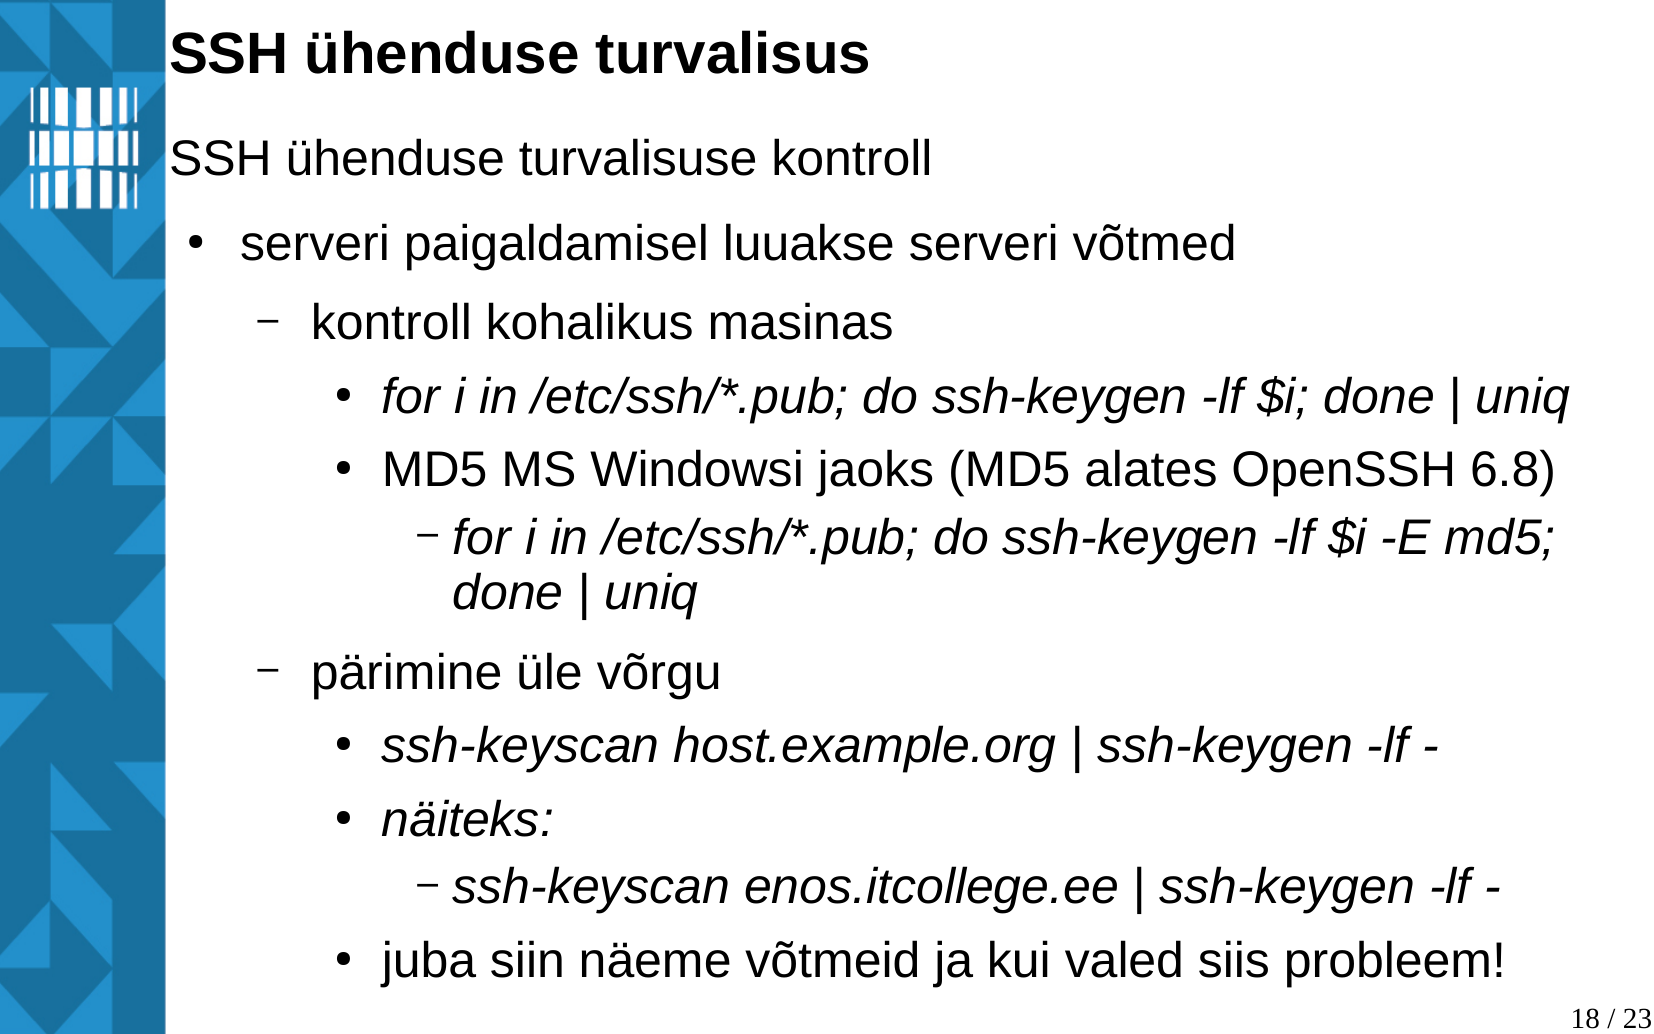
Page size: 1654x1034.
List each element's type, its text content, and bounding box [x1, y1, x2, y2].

title SSH ühenduse turvalisus [169, 11, 1571, 95]
list SSH ühenduse turvalisuse kontroll serveri paigaldamisel luuakse serveri võtmed kontroll kohalikus masinas for i in /etc/ssh/*.pub; do ssh-keygen -lf $i; done | uniq MD5 MS Windowsi jaoks (MD5 alates OpenSSH 6.8) for i in /etc/ssh/*.pub; do ssh-keygen -lf $i -E md5; done | uniq pärimine üle võrgu ssh-keyscan host.example.org | ssh-keygen -lf - näiteks: ssh-keyscan enos.itcollege.ee | ssh-keygen -lf - juba siin näeme võtmeid ja kui valed siis probleem! [169, 129, 1630, 997]
